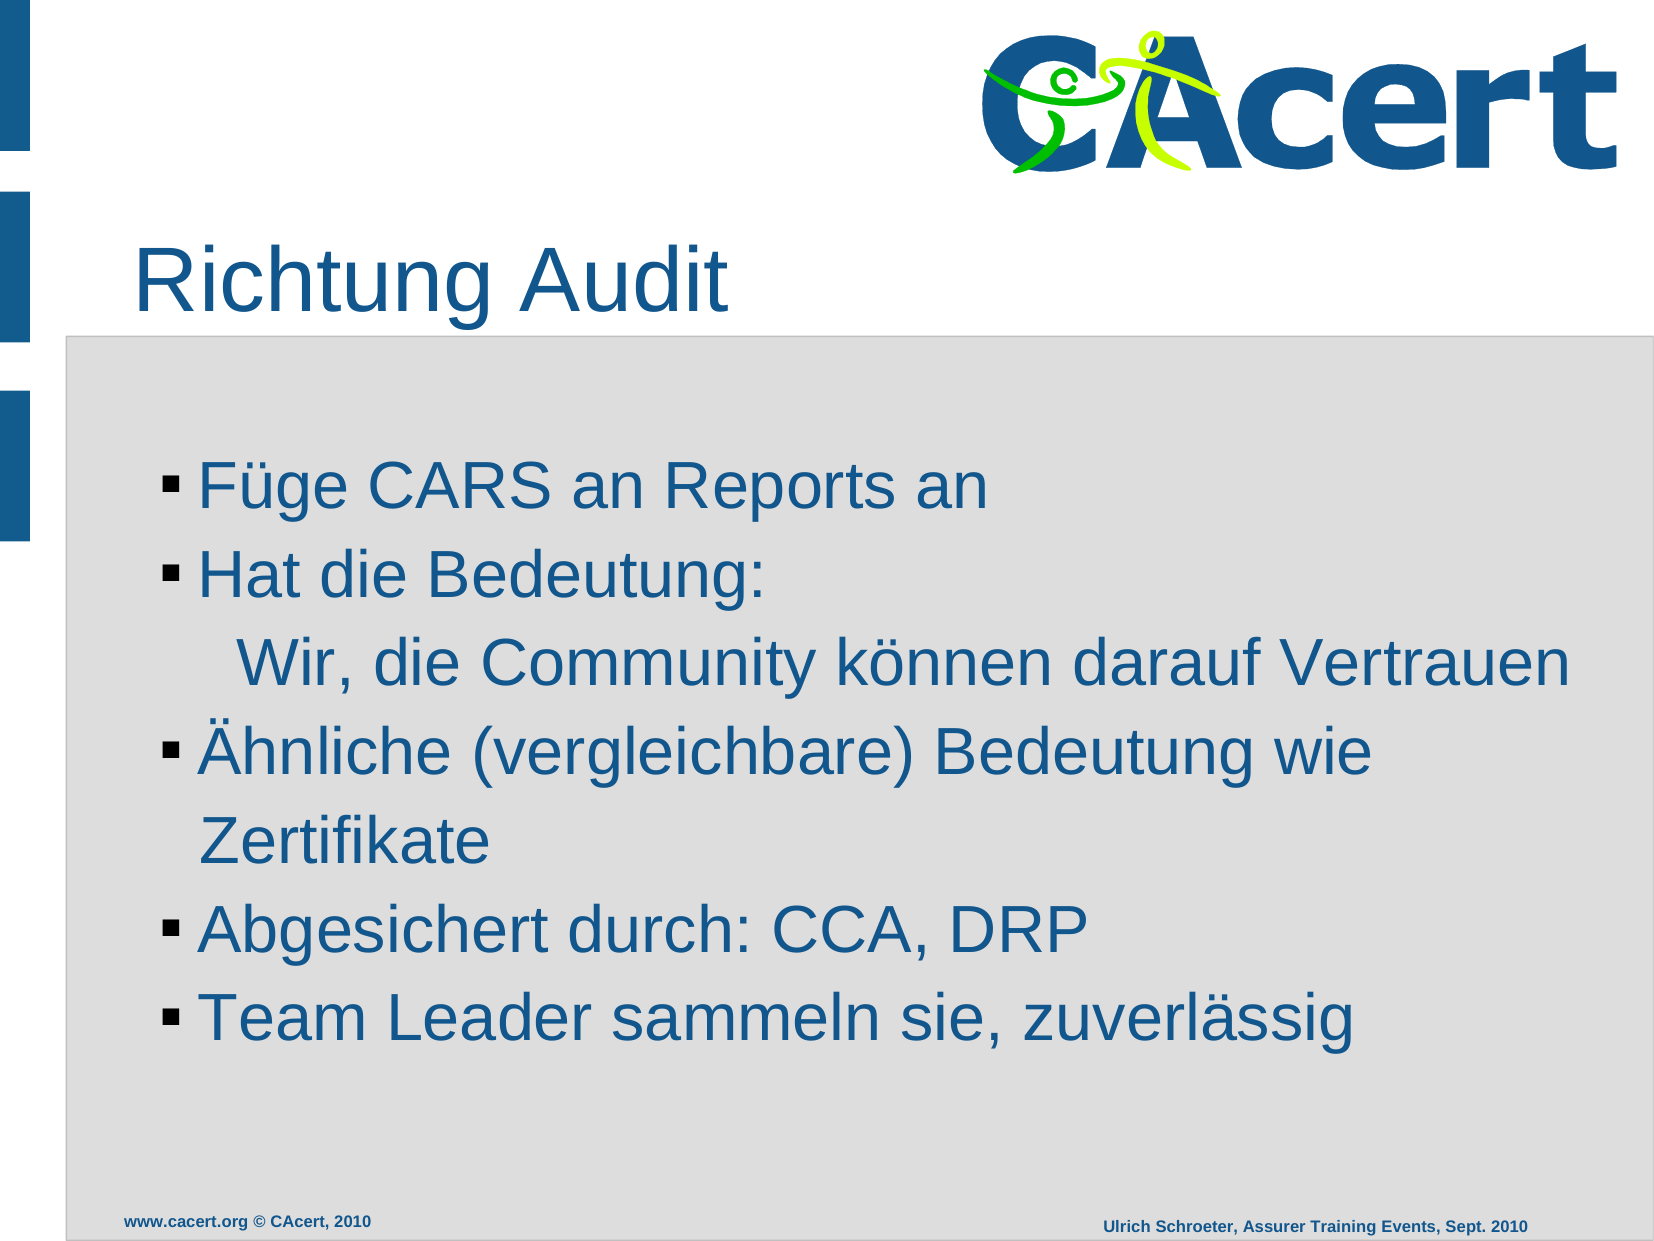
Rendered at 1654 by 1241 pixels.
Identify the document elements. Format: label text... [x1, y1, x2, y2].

text_box Richtung Audit [118, 118, 745, 339]
text_box Füge CARS an Reports an Hat die Bedeutung: Wir, die Community können darauf Vertrauen Ähnliche (vergleichbare) Bedeutung wie Zertifikate Abgesichert durch: CCA, DRP Team Leader sammeln sie, zuverlässig [147, 337, 1588, 1152]
